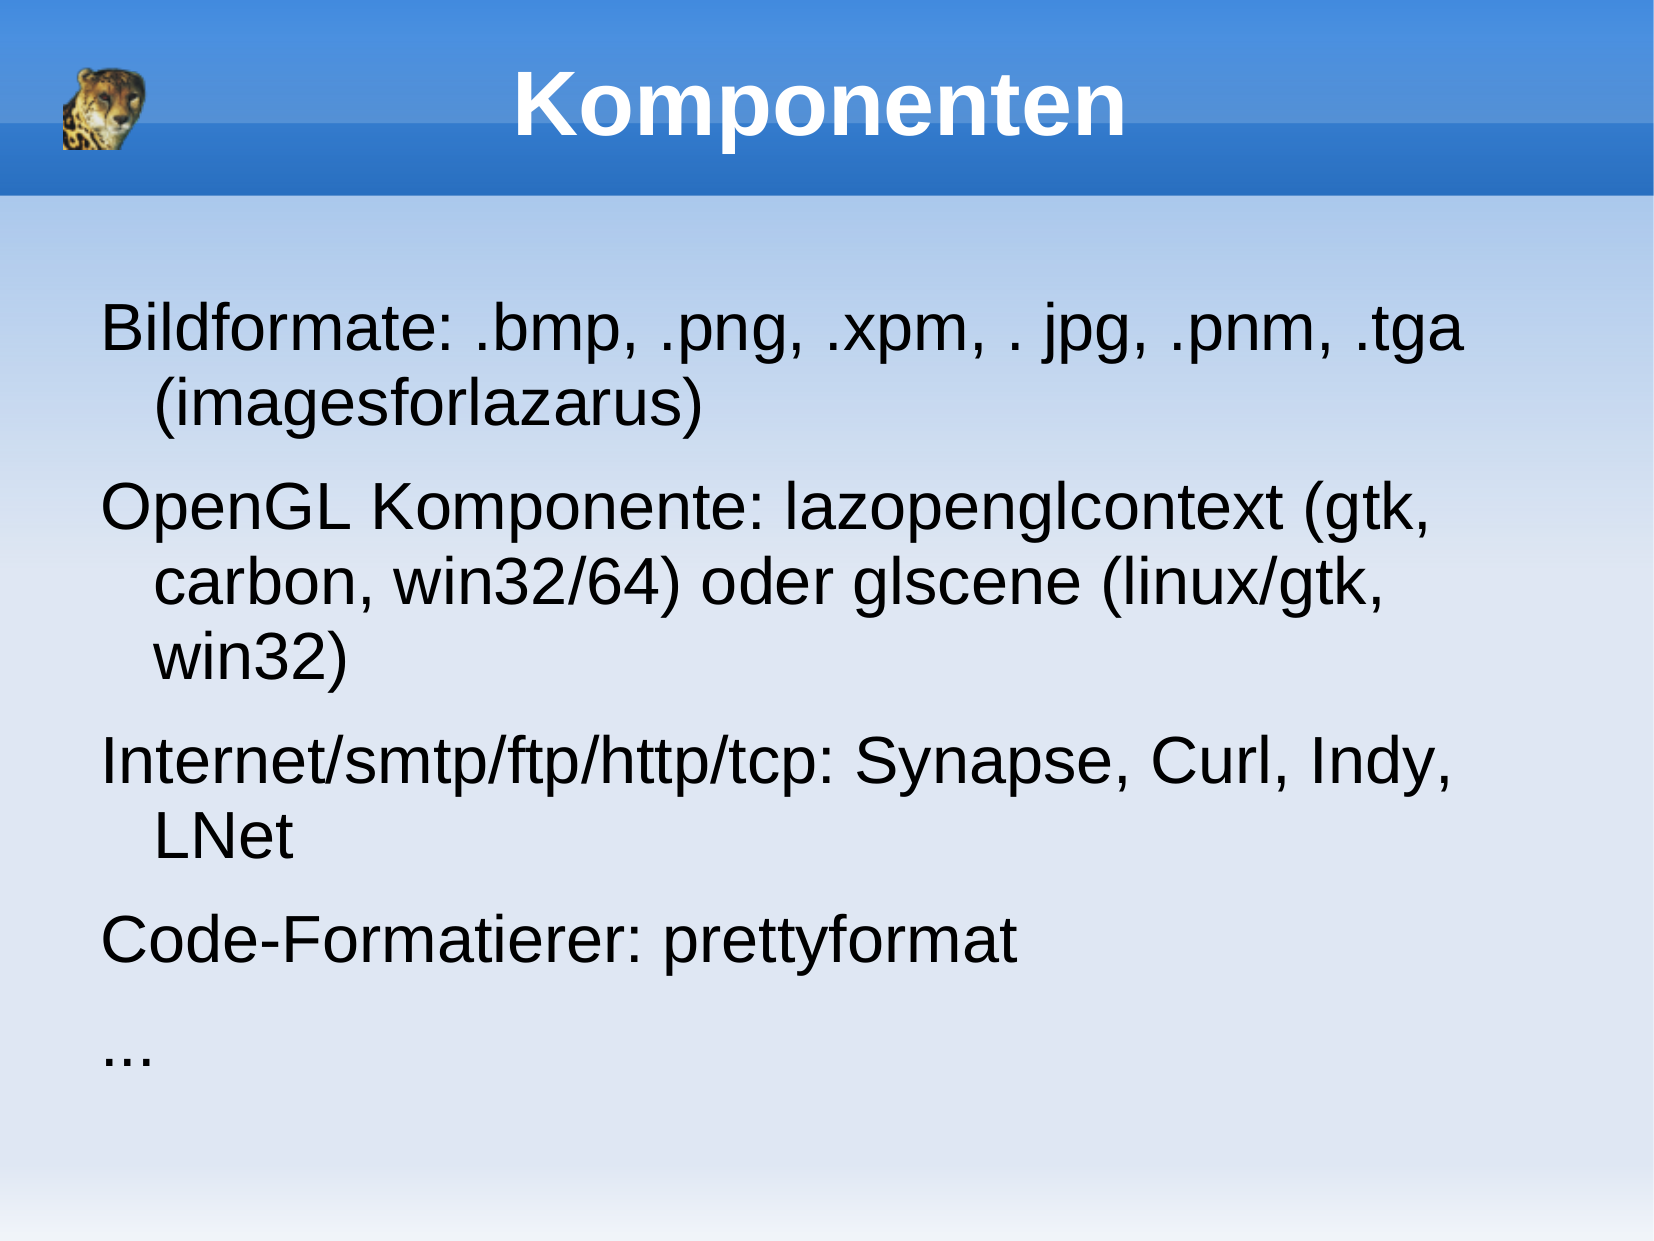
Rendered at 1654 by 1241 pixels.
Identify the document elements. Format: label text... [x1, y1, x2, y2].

list Bildformate: .bmp, .png, .xpm, . jpg, .pnm, .tga (imagesforlazarus) OpenGL Komponente: lazopenglcontext (gtk, carbon, win32/64) oder glscene (linux/gtk, win32) Internet/smtp/ftp/http/tcp: Synapse, Curl, Indy, LNet Code-Formatierer: prettyformat ... [82, 290, 1571, 1094]
title Komponenten [76, 7, 1565, 200]
picture [0, 0, 1654, 1241]
